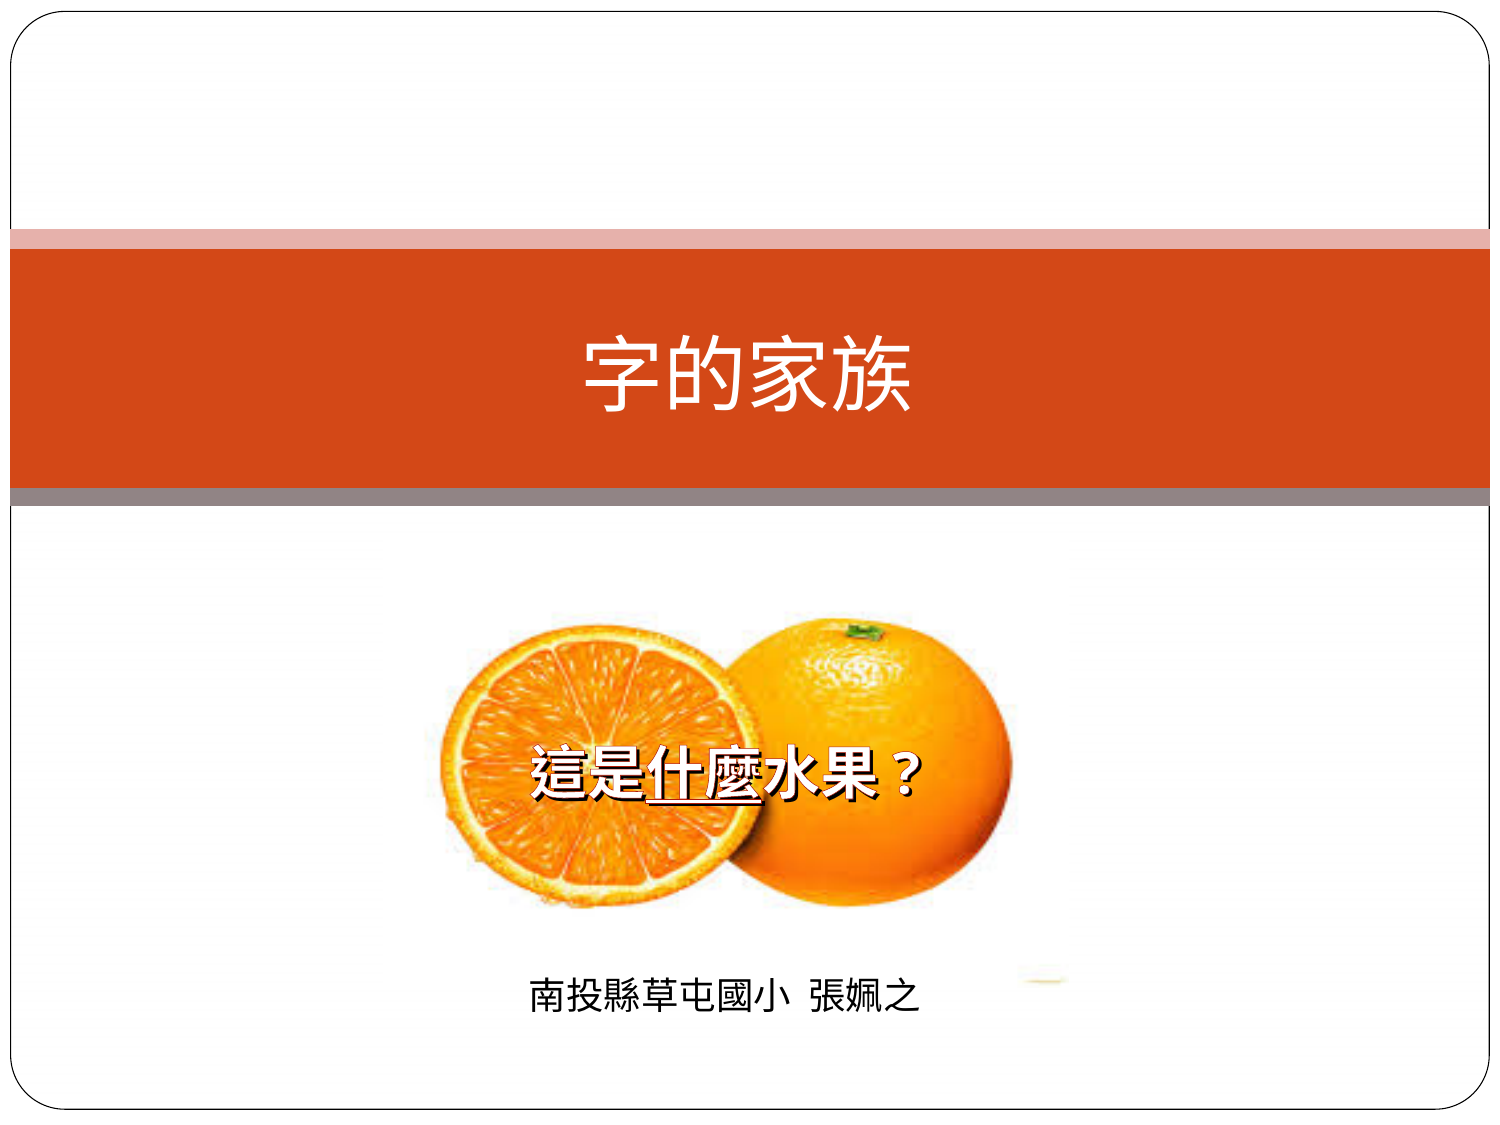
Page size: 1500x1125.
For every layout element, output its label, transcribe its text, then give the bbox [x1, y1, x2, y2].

picture [383, 538, 1069, 988]
title 字的家族 [71, 255, 1422, 497]
text_box 這是什麼水果? [513, 727, 981, 814]
text_box 南投縣草屯國小 張姵之 [514, 964, 936, 1024]
